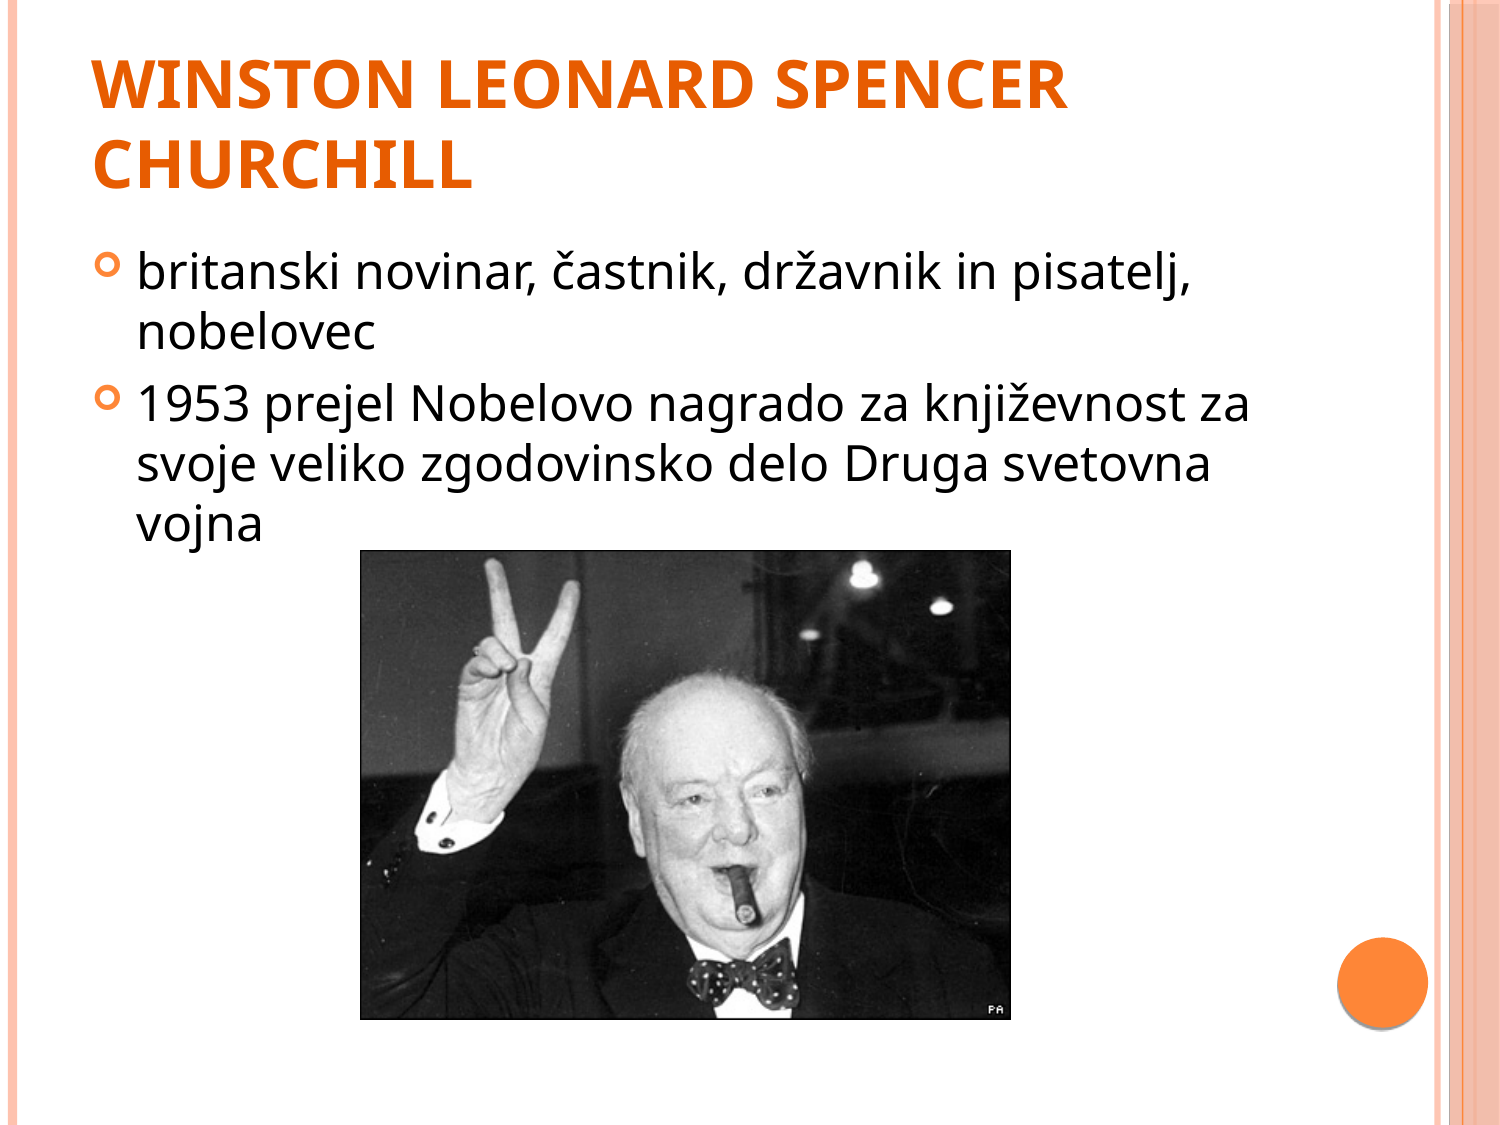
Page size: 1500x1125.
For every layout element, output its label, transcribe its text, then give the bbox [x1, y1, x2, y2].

list britanski novinar, častnik, državnik in pisatelj, nobelovec 1953 prejel Nobelovo nagrado za književnost za svoje veliko zgodovinsko delo Druga svetovna vojna [76, 231, 1302, 1032]
picture [360, 550, 1011, 1020]
title Winston Leonard Spencer Churchill [76, 66, 1472, 209]
